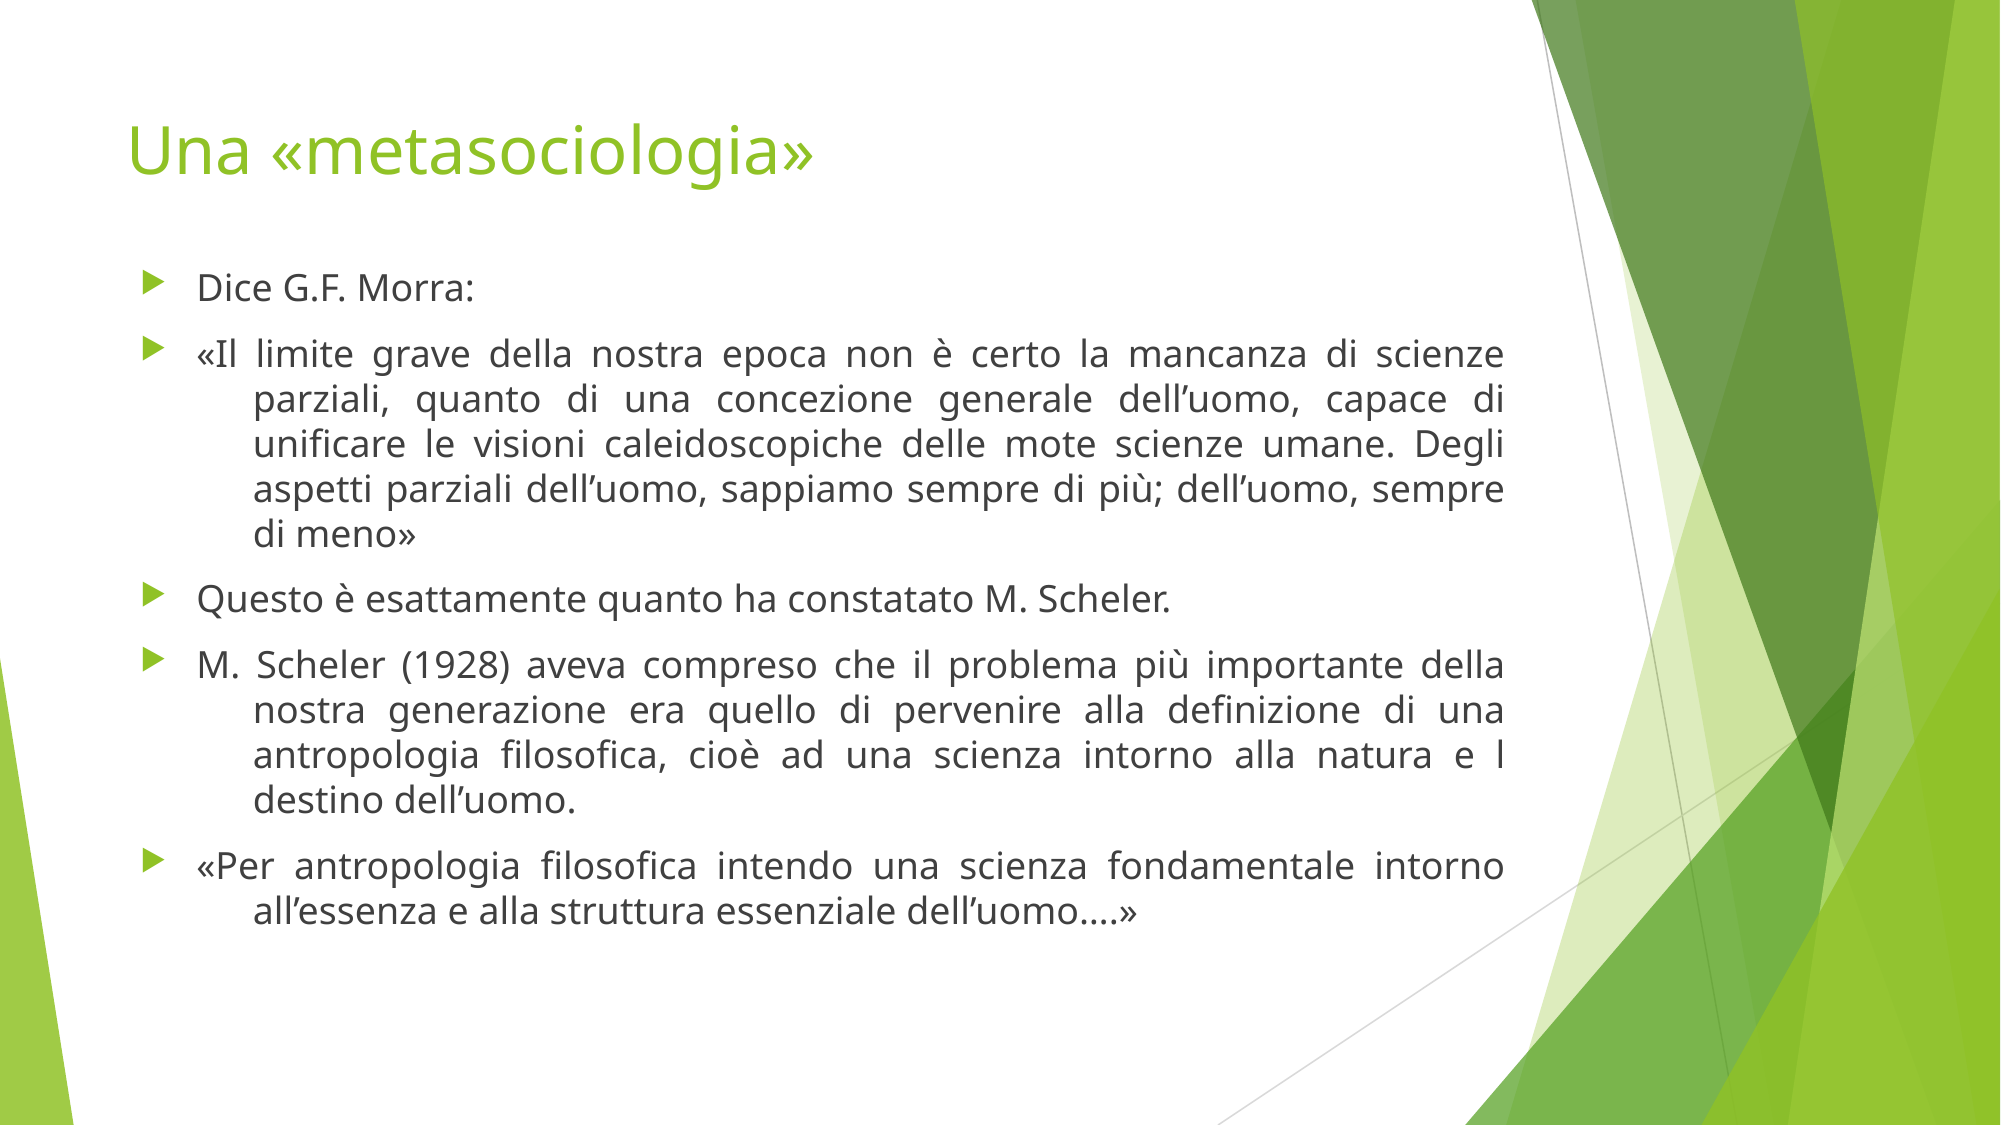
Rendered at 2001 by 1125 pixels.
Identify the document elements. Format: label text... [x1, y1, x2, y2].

title Una «metasociologia» [111, 99, 1522, 203]
list Dice G.F. Morra: «Il limite grave della nostra epoca non è certo la mancanza di scienze parziali, quanto di una concezione generale dell’uomo, capace di unificare le visioni caleidoscopiche delle mote scienze umane. Degli aspetti parziali dell’uomo, sappiamo sempre di più; dell’uomo, sempre di meno» Questo è esattamente quanto ha constatato M. Scheler. M. Scheler (1928) aveva compreso che il problema più importante della nostra generazione era quello di pervenire alla definizione di una antropologia filosofica, cioè ad una scienza intorno alla natura e l destino dell’uomo. «Per antropologia filosofica intendo una scienza fondamentale intorno all’essenza e alla struttura essenziale dell’uomo….» [125, 256, 1522, 992]
